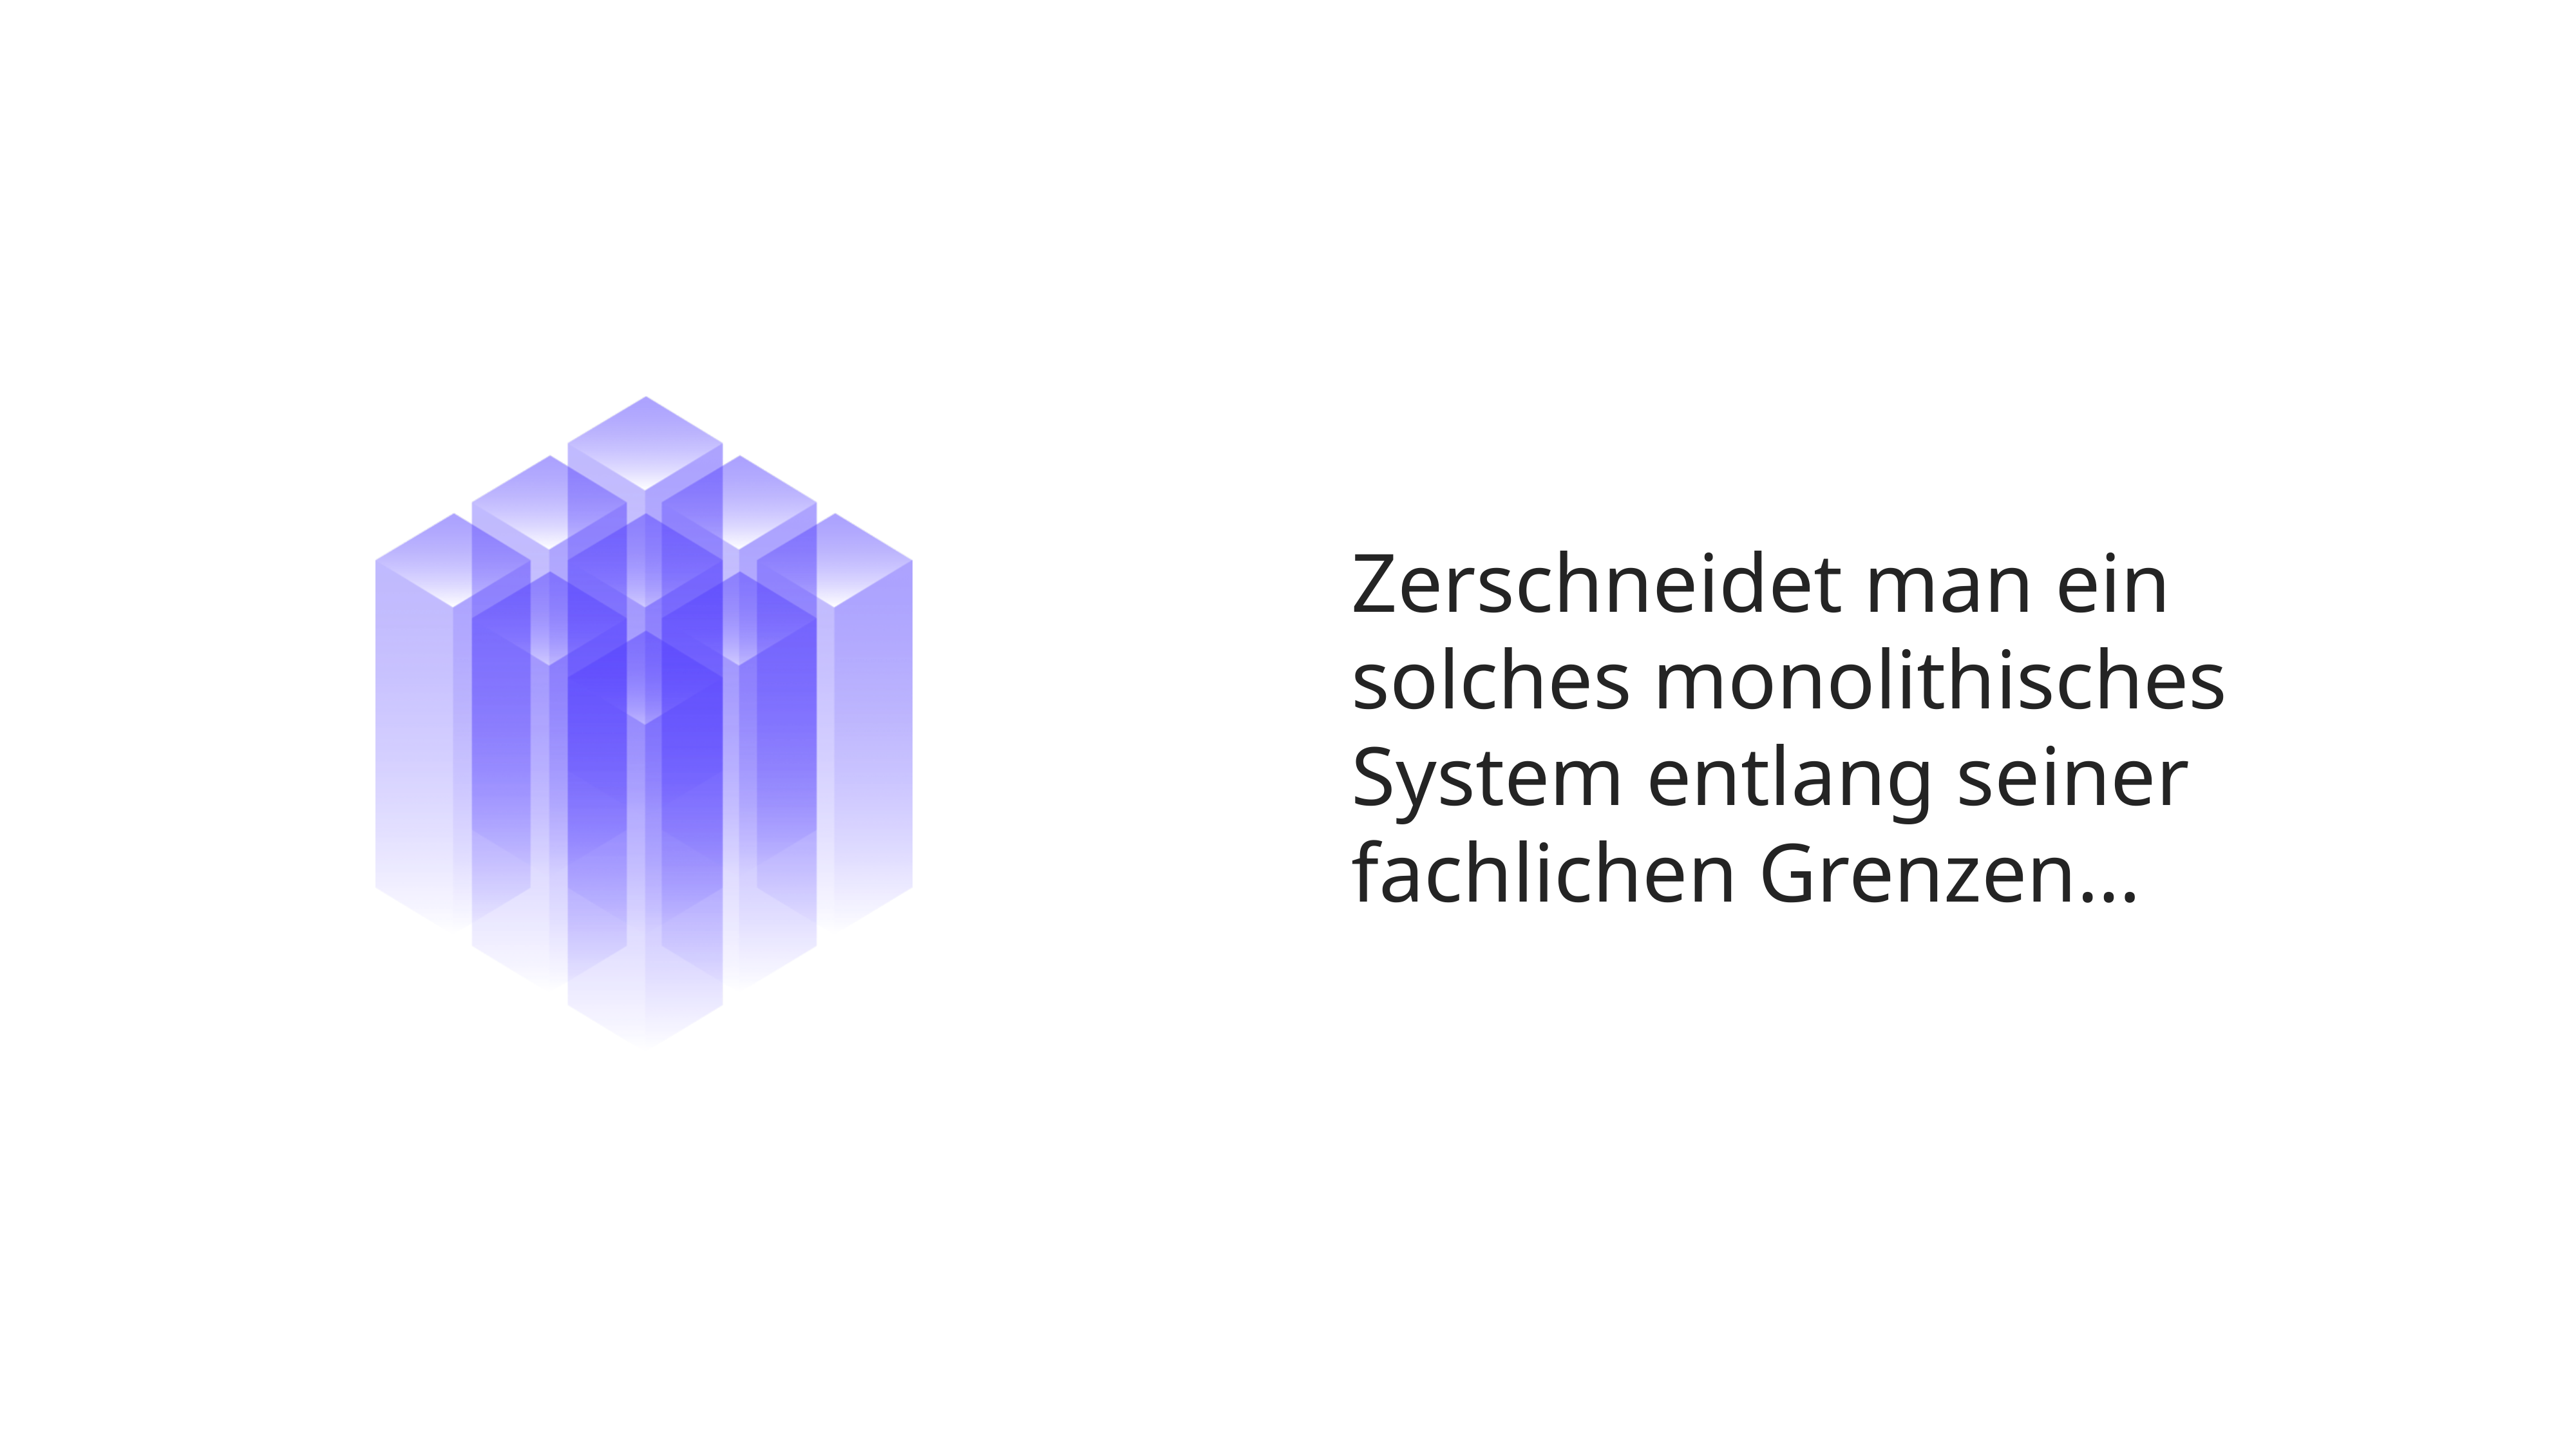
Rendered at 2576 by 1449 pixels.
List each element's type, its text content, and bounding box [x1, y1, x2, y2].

picture [375, 396, 913, 1053]
list Zerschneidet man ein solches monolithisches System entlang seiner fachlichen Grenzen… [1351, 127, 2423, 1322]
